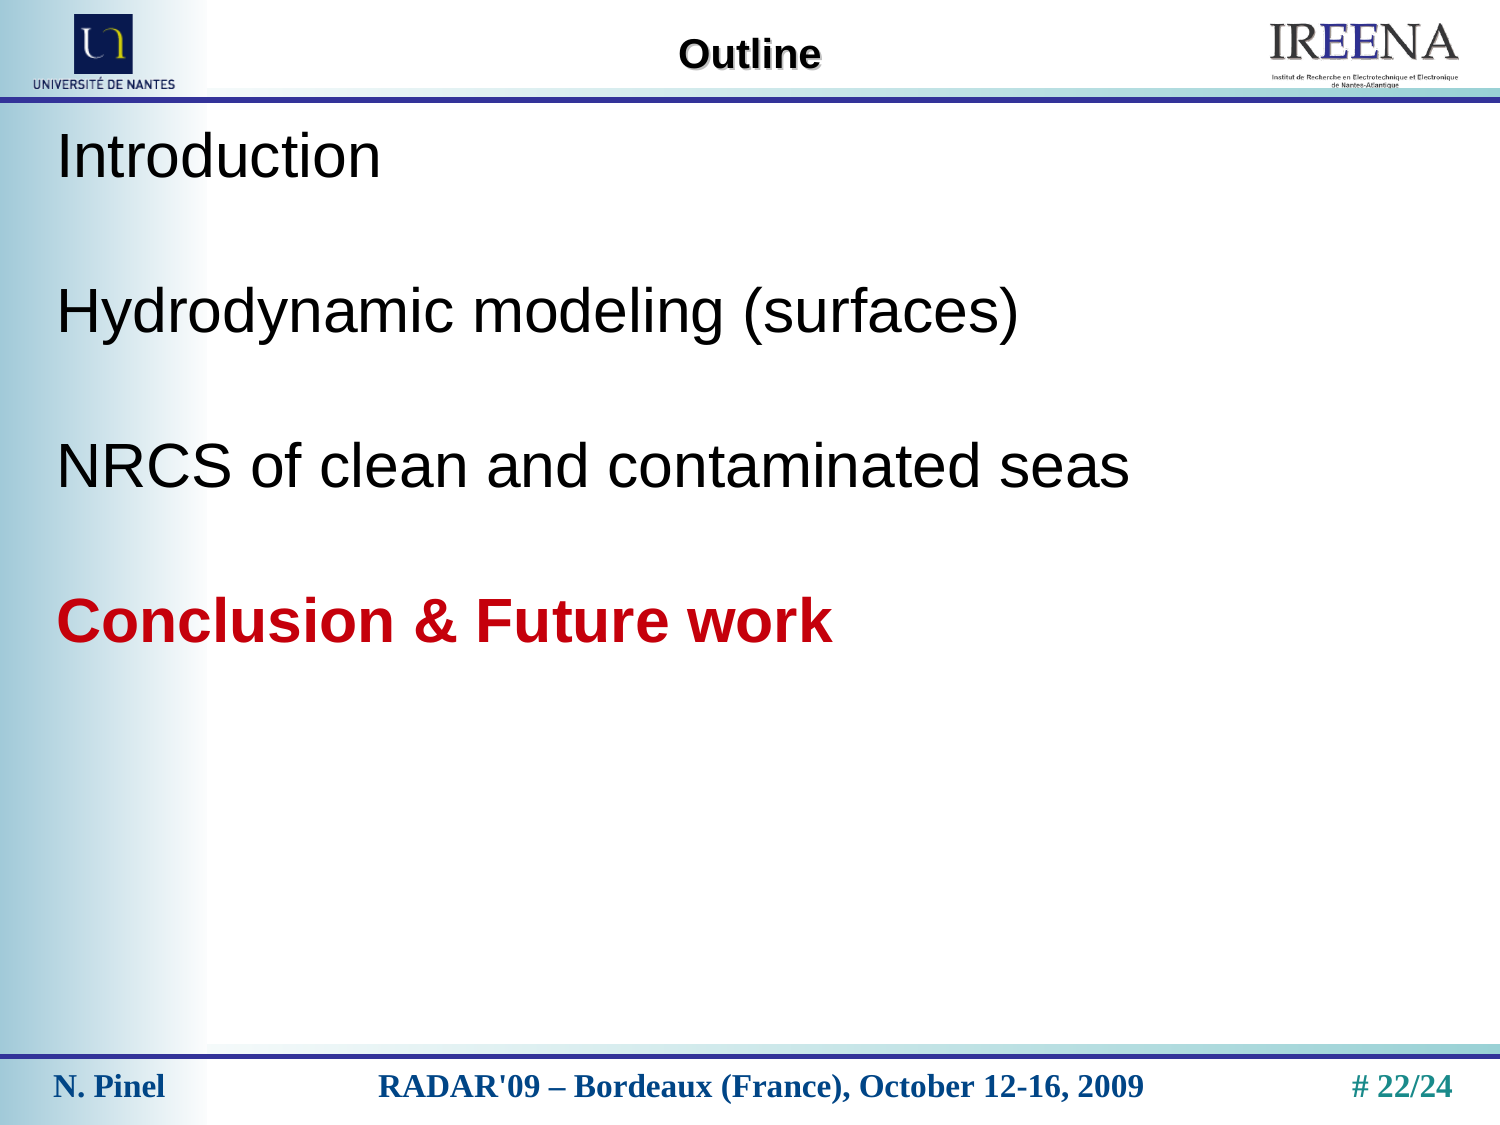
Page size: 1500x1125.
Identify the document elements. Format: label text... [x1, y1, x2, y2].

title Outline [75, 23, 1426, 103]
picture [29, 14, 178, 95]
picture [1426, 23, 1459, 89]
list Introduction Hydrodynamic modeling (surfaces) NRCS of clean and contaminated seas Conclusion & Future work [41, 113, 1464, 1023]
